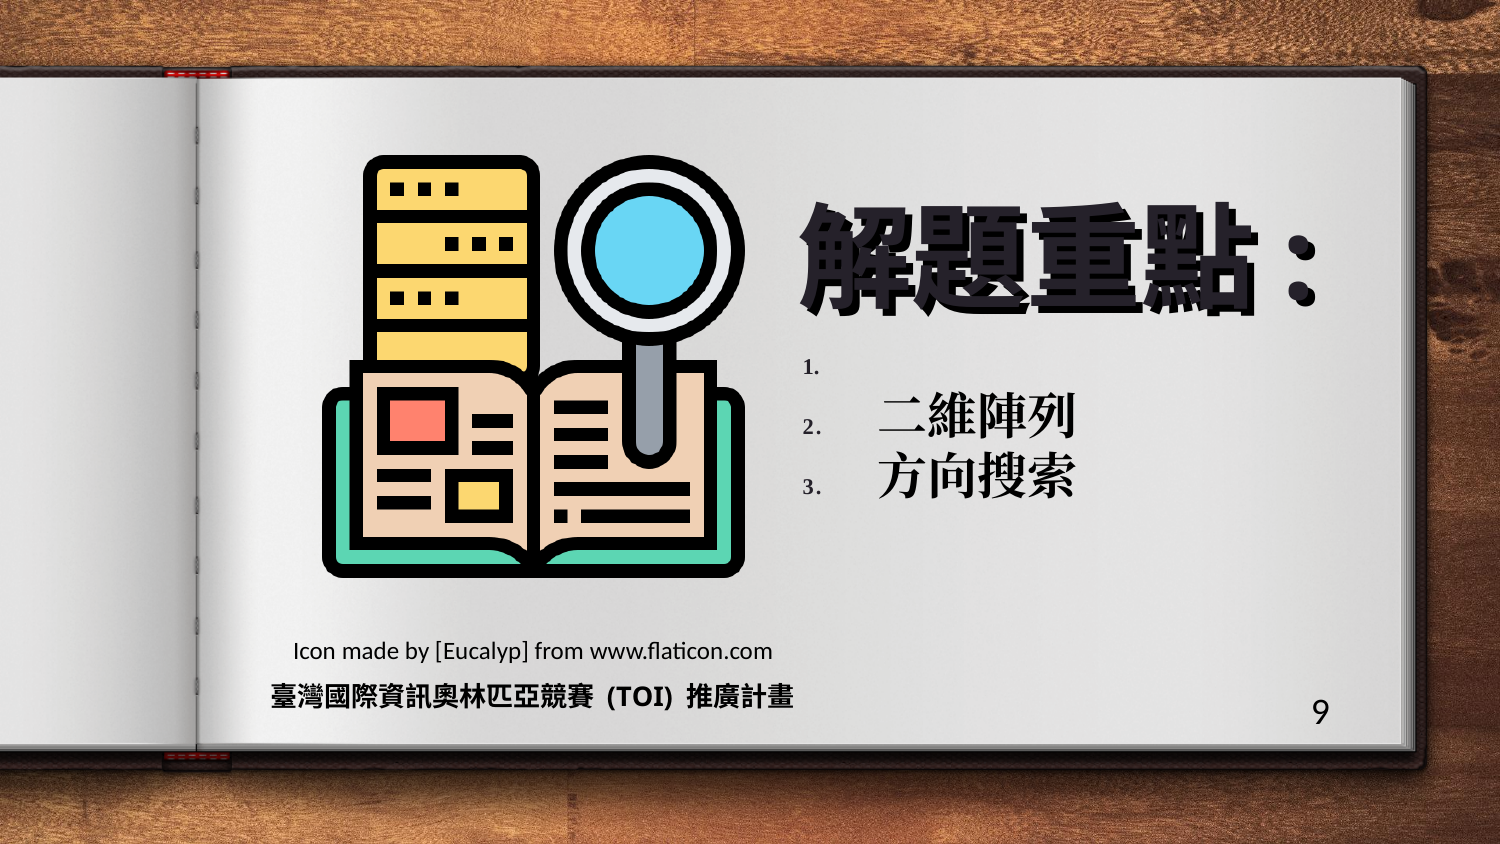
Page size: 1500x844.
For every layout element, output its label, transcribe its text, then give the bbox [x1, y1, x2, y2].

title 解題重點: [782, 146, 1313, 338]
text_box [1295, 672, 1386, 737]
text_box Icon made by [Eucalyp] from www.flaticon.com [278, 627, 867, 672]
picture [315, 148, 751, 584]
subtitle 二維陣列 方向搜索 [787, 309, 1341, 584]
